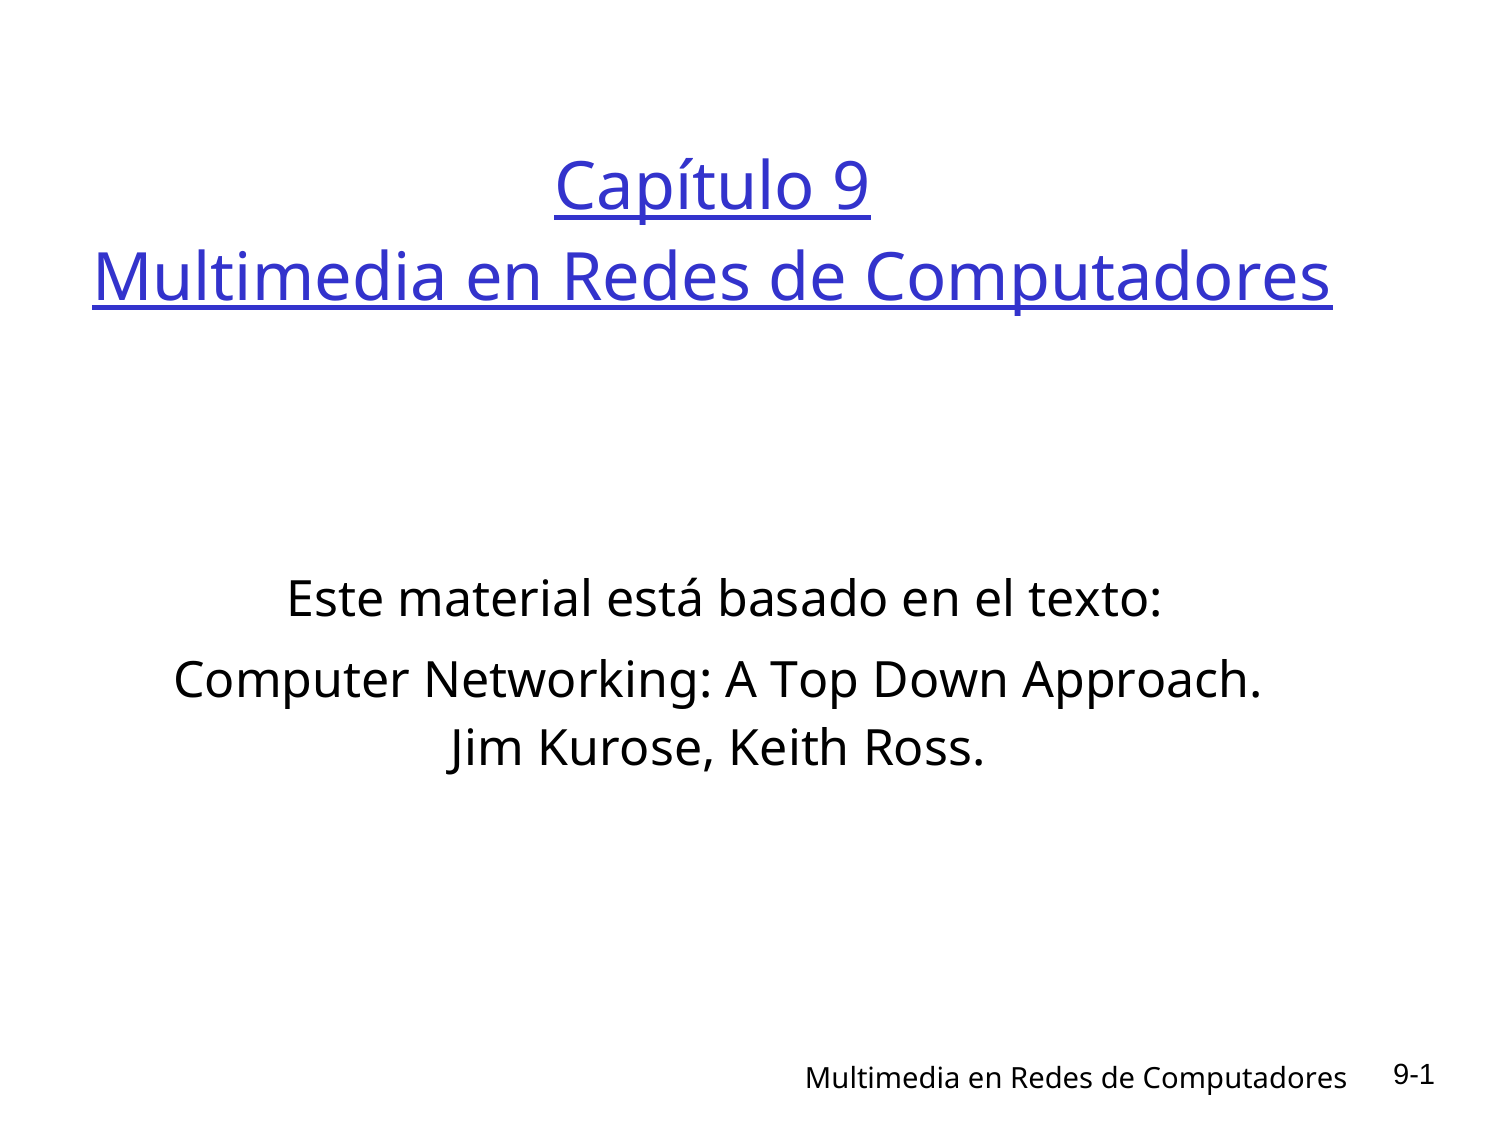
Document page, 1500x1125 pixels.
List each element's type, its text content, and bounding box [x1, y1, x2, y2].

subtitle Este material está basado en el texto: Computer Networking: A Top Down Approach. Jim Kurose, Keith Ross. [87, 450, 1363, 963]
title Capítulo 9 Multimedia en Redes de Computadores [75, 112, 1351, 346]
